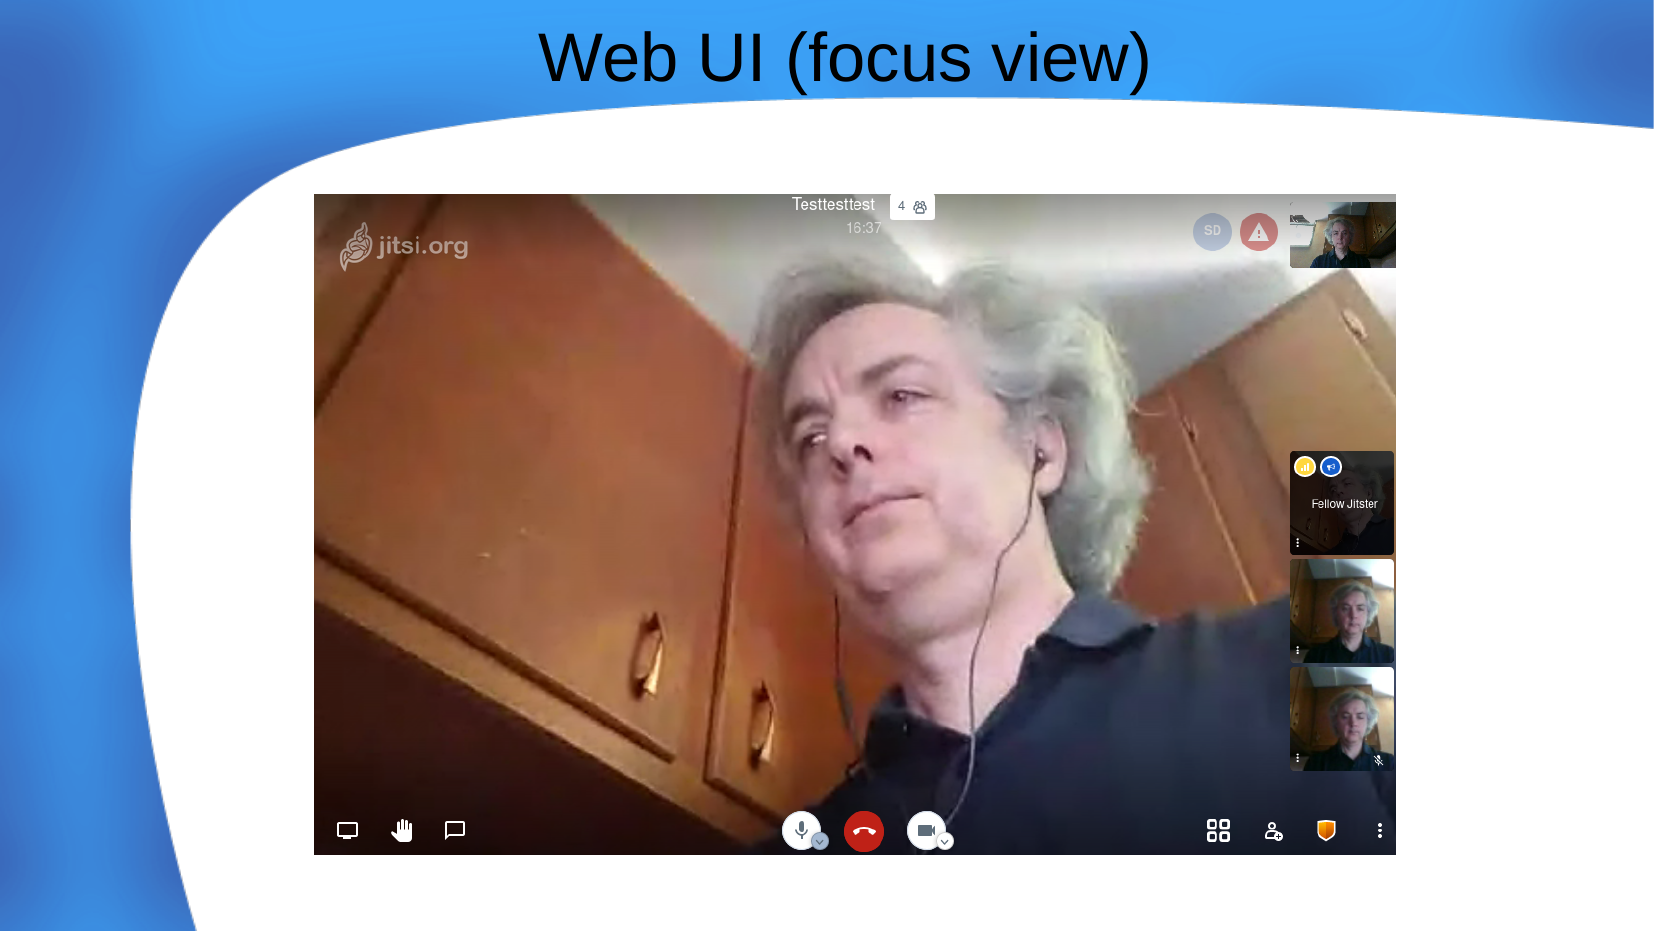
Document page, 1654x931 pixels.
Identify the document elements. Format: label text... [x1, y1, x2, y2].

picture [0, 0, 1654, 931]
title Web UI (focus view) [101, 0, 1591, 136]
